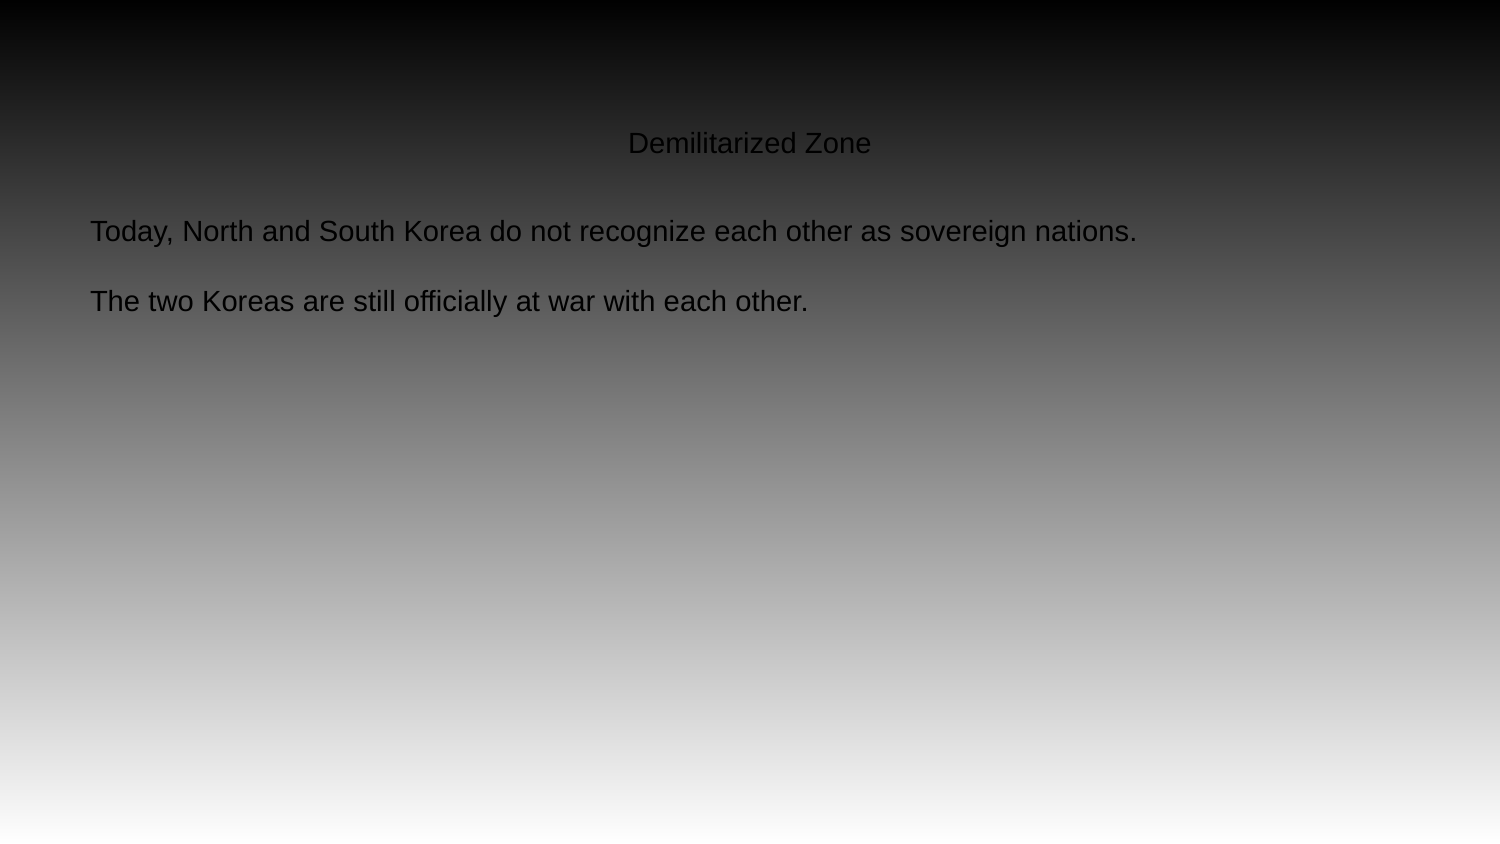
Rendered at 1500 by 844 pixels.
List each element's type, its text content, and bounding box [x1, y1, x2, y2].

list Today, North and South Korea do not recognize each other as sovereign nations. The two Koreas are still officially at war with each other. [75, 196, 1425, 808]
title Demilitarized Zone [75, 33, 1425, 175]
